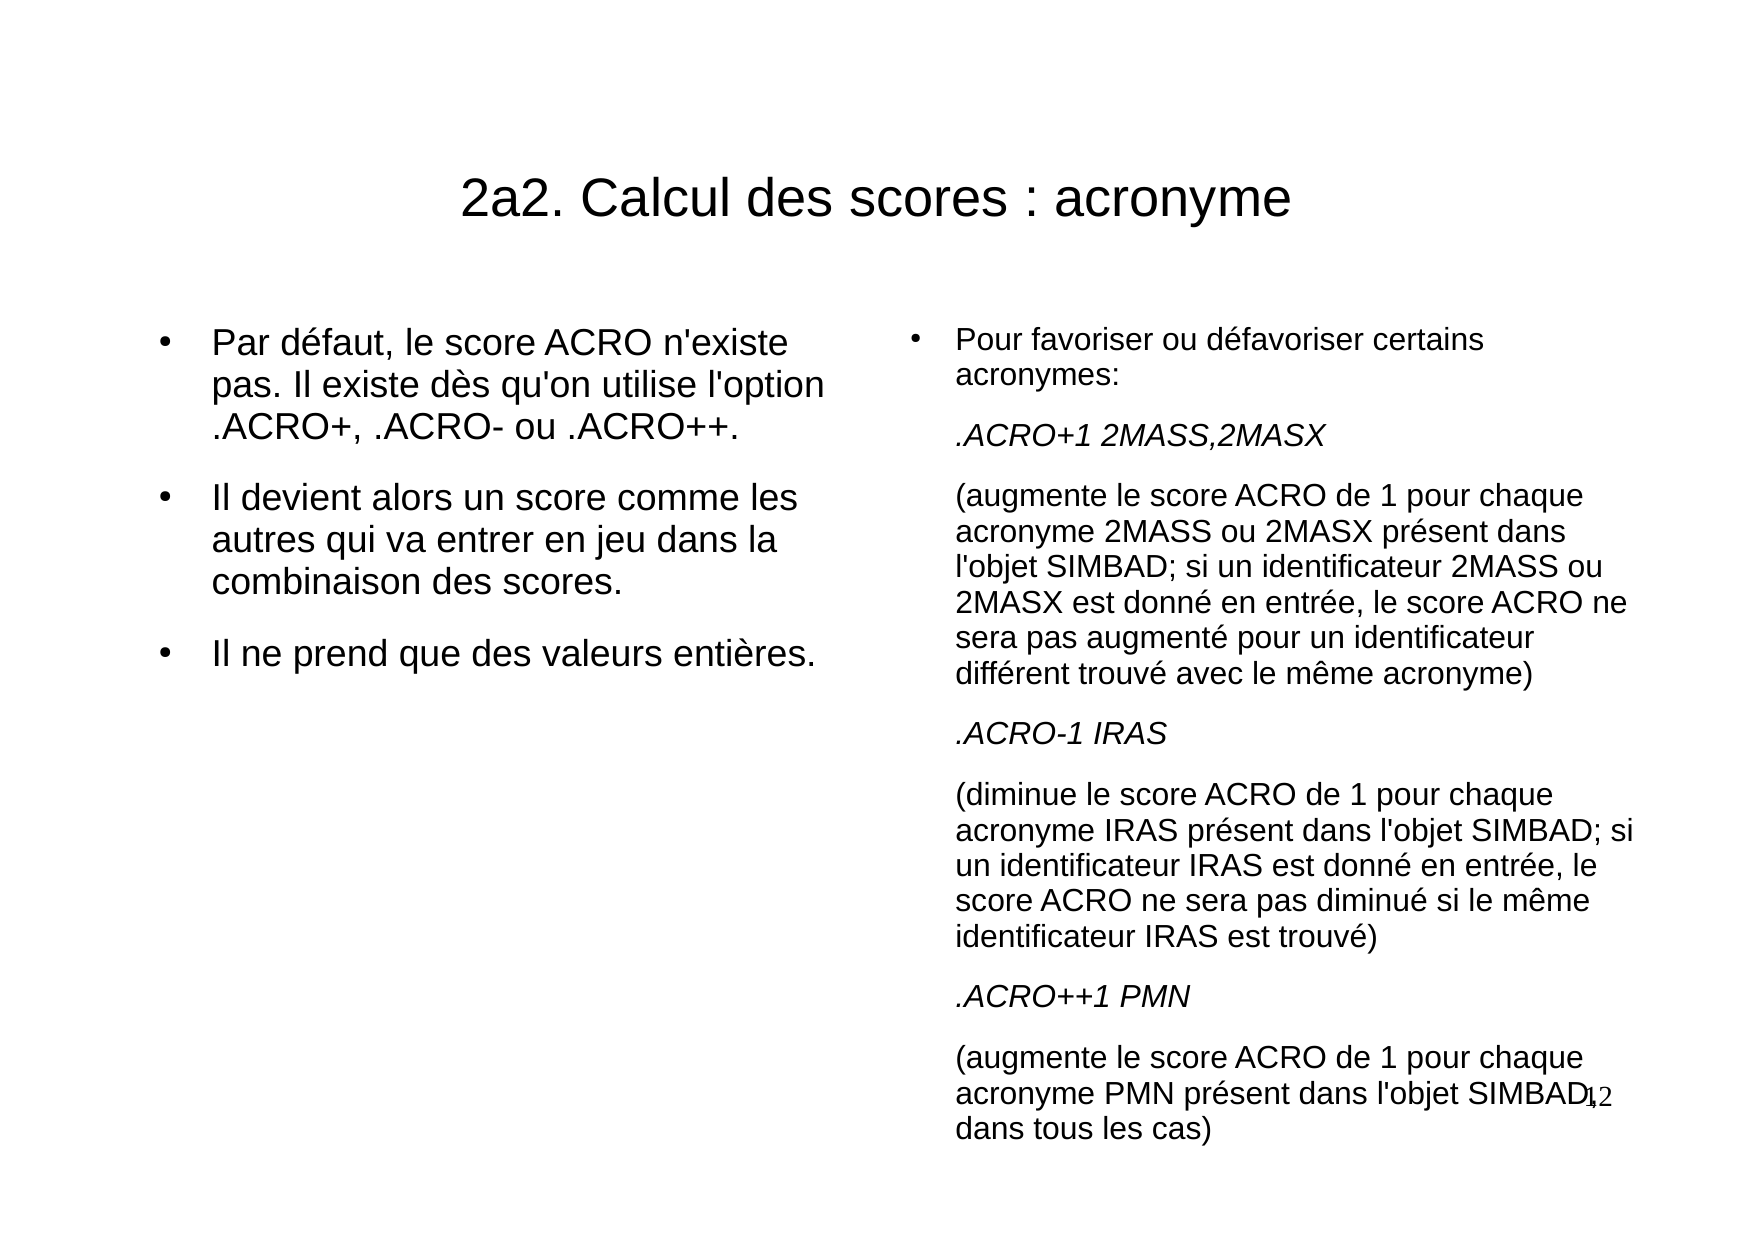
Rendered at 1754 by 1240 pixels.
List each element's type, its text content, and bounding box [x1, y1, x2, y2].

list Par défaut, le score ACRO n'existe pas. Il existe dès qu'on utilise l'option .ACRO+, .ACRO- ou .ACRO++. Il devient alors un score comme les autres qui va entrer en jeu dans la combinaison des scores. Il ne prend que des valeurs entières. [140, 321, 827, 1004]
list Pour favoriser ou défavoriser certains acronymes: .ACRO+1 2MASS,2MASX (augmente le score ACRO de 1 pour chaque acronyme 2MASS ou 2MASX présent dans l'objet SIMBAD; si un identificateur 2MASS ou 2MASX est donné en entrée, le score ACRO ne sera pas augmenté pour un identificateur différent trouvé avec le même acronyme) .ACRO-1 IRAS (diminue le score ACRO de 1 pour chaque acronyme IRAS présent dans l'objet SIMBAD; si un identificateur IRAS est donné en entrée, le score ACRO ne sera pas diminué si le même identificateur IRAS est trouvé) .ACRO++1 PMN (augmente le score ACRO de 1 pour chaque acronyme PMN présent dans l'objet SIMBAD, dans tous les cas) [895, 321, 1654, 1152]
title 2a2. Calcul des scores : acronyme [140, 111, 1614, 284]
